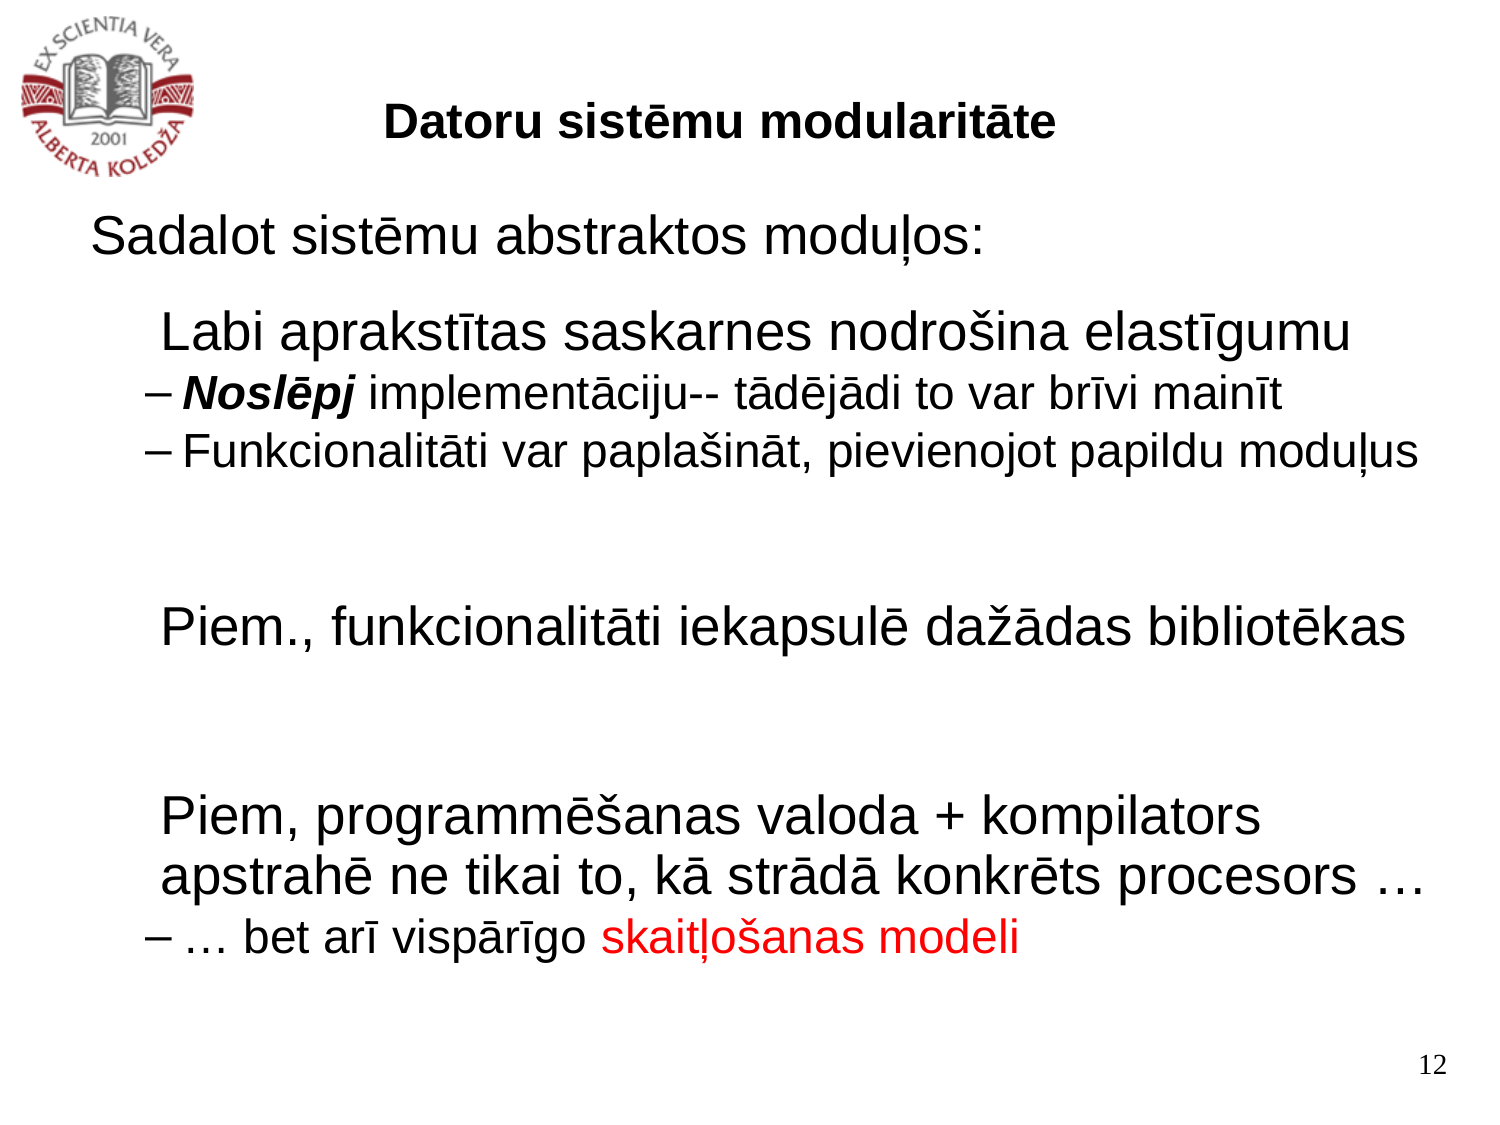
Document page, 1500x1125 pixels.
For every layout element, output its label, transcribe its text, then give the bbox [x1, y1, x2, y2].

list Sadalot sistēmu abstraktos moduļos: Labi aprakstītas saskarnes nodrošina elastīgumu Noslēpj implementāciju-- tādējādi to var brīvi mainīt Funkcionalitāti var paplašināt, pievienojot papildu moduļus Piem., funkcionalitāti iekapsulē dažādas bibliotēkas Piem, programmēšanas valoda + kompilators apstrahē ne tikai to, kā strādā konkrēts procesors … … bet arī vispārīgo skaitļošanas modeli [74, 200, 1463, 1101]
picture [21, 16, 194, 177]
title Datoru sistēmu modularitāte [50, 62, 1374, 175]
